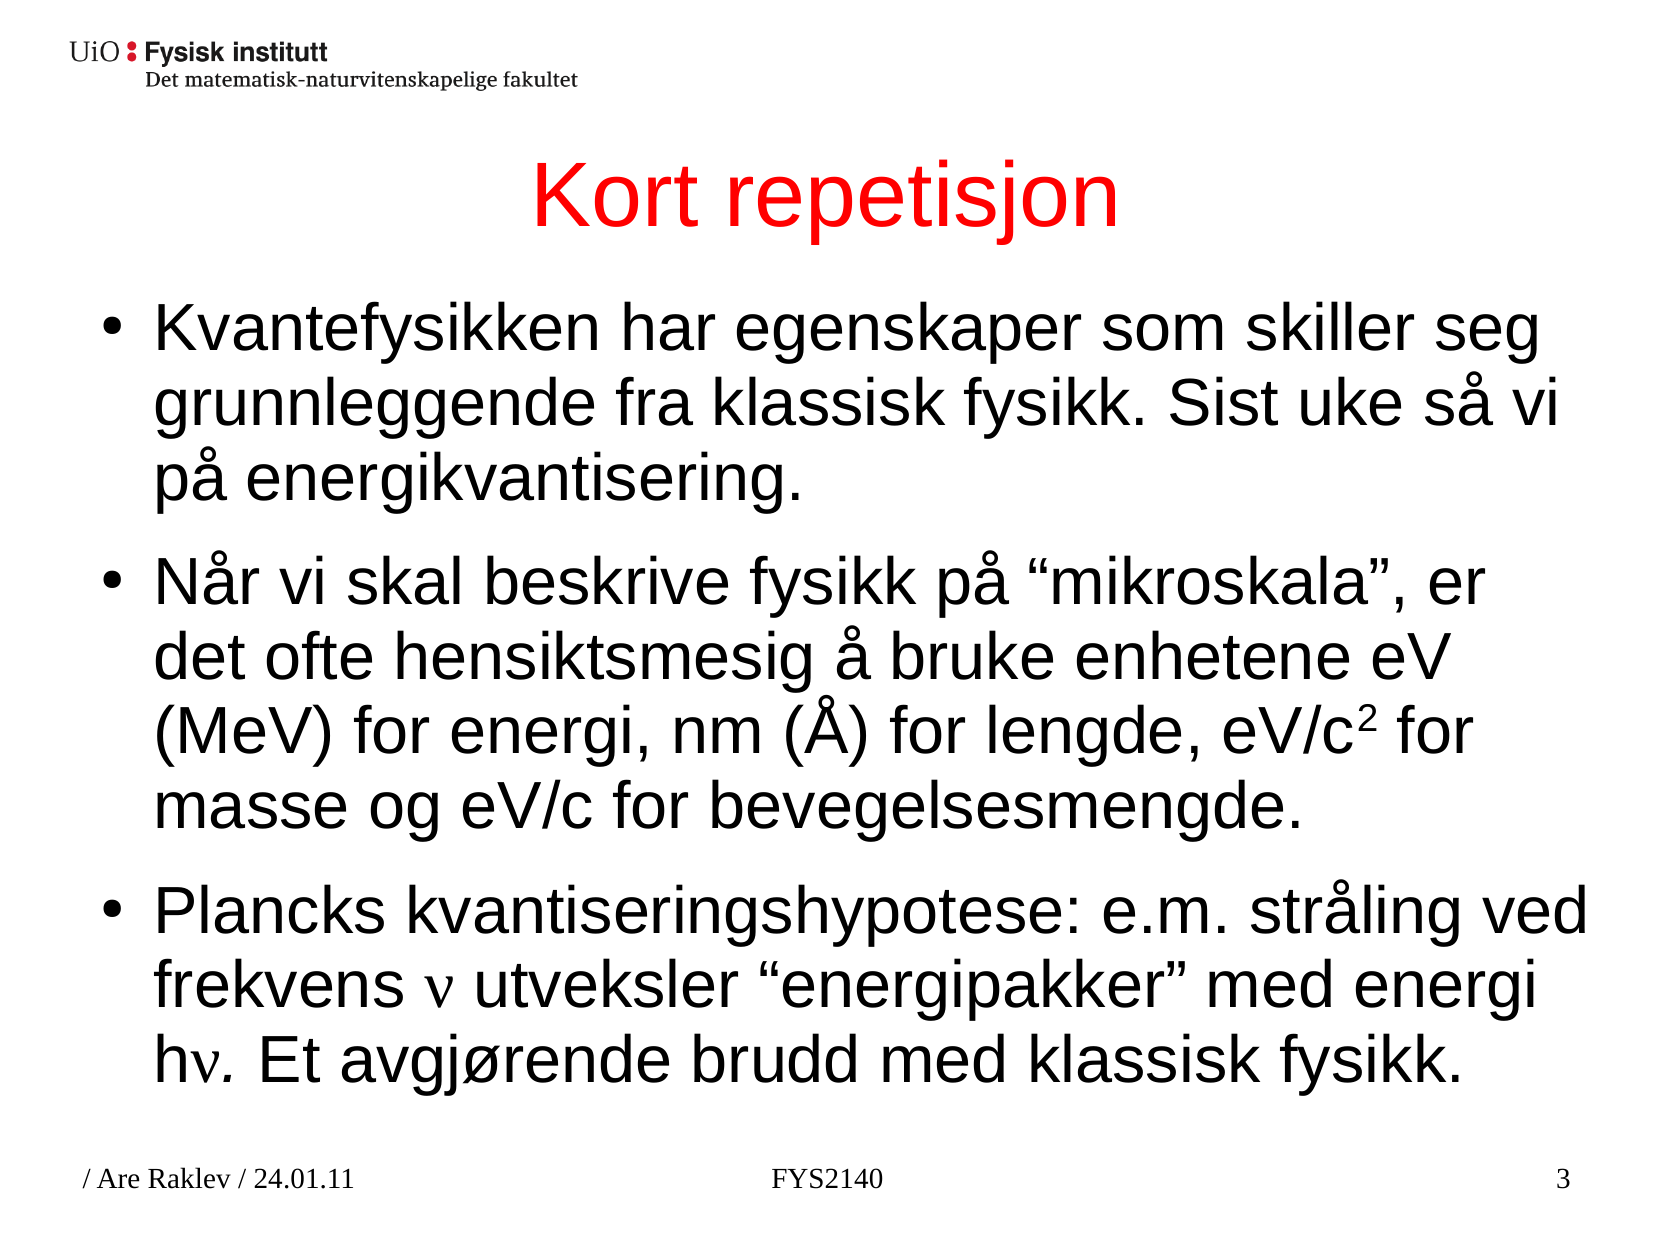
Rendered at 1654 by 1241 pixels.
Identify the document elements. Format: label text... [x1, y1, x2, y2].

picture [68, 37, 581, 93]
title Kort repetisjon [82, 90, 1571, 290]
list Kvantefysikken har egenskaper som skiller seg grunnleggende fra klassisk fysikk. Sist uke så vi på energikvantisering. Når vi skal beskrive fysikk på “mikroskala”, er det ofte hensiktsmesig å bruke enhetene eV (MeV) for energi, nm (Å) for lengde, eV/c2 for masse og eV/c for bevegelsesmengde. Plancks kvantiseringshypotese: e.m. stråling ved frekvens ν utveksler “energipakker” med energi hν. Et avgjørende brudd med klassisk fysikk. [82, 290, 1613, 1098]
